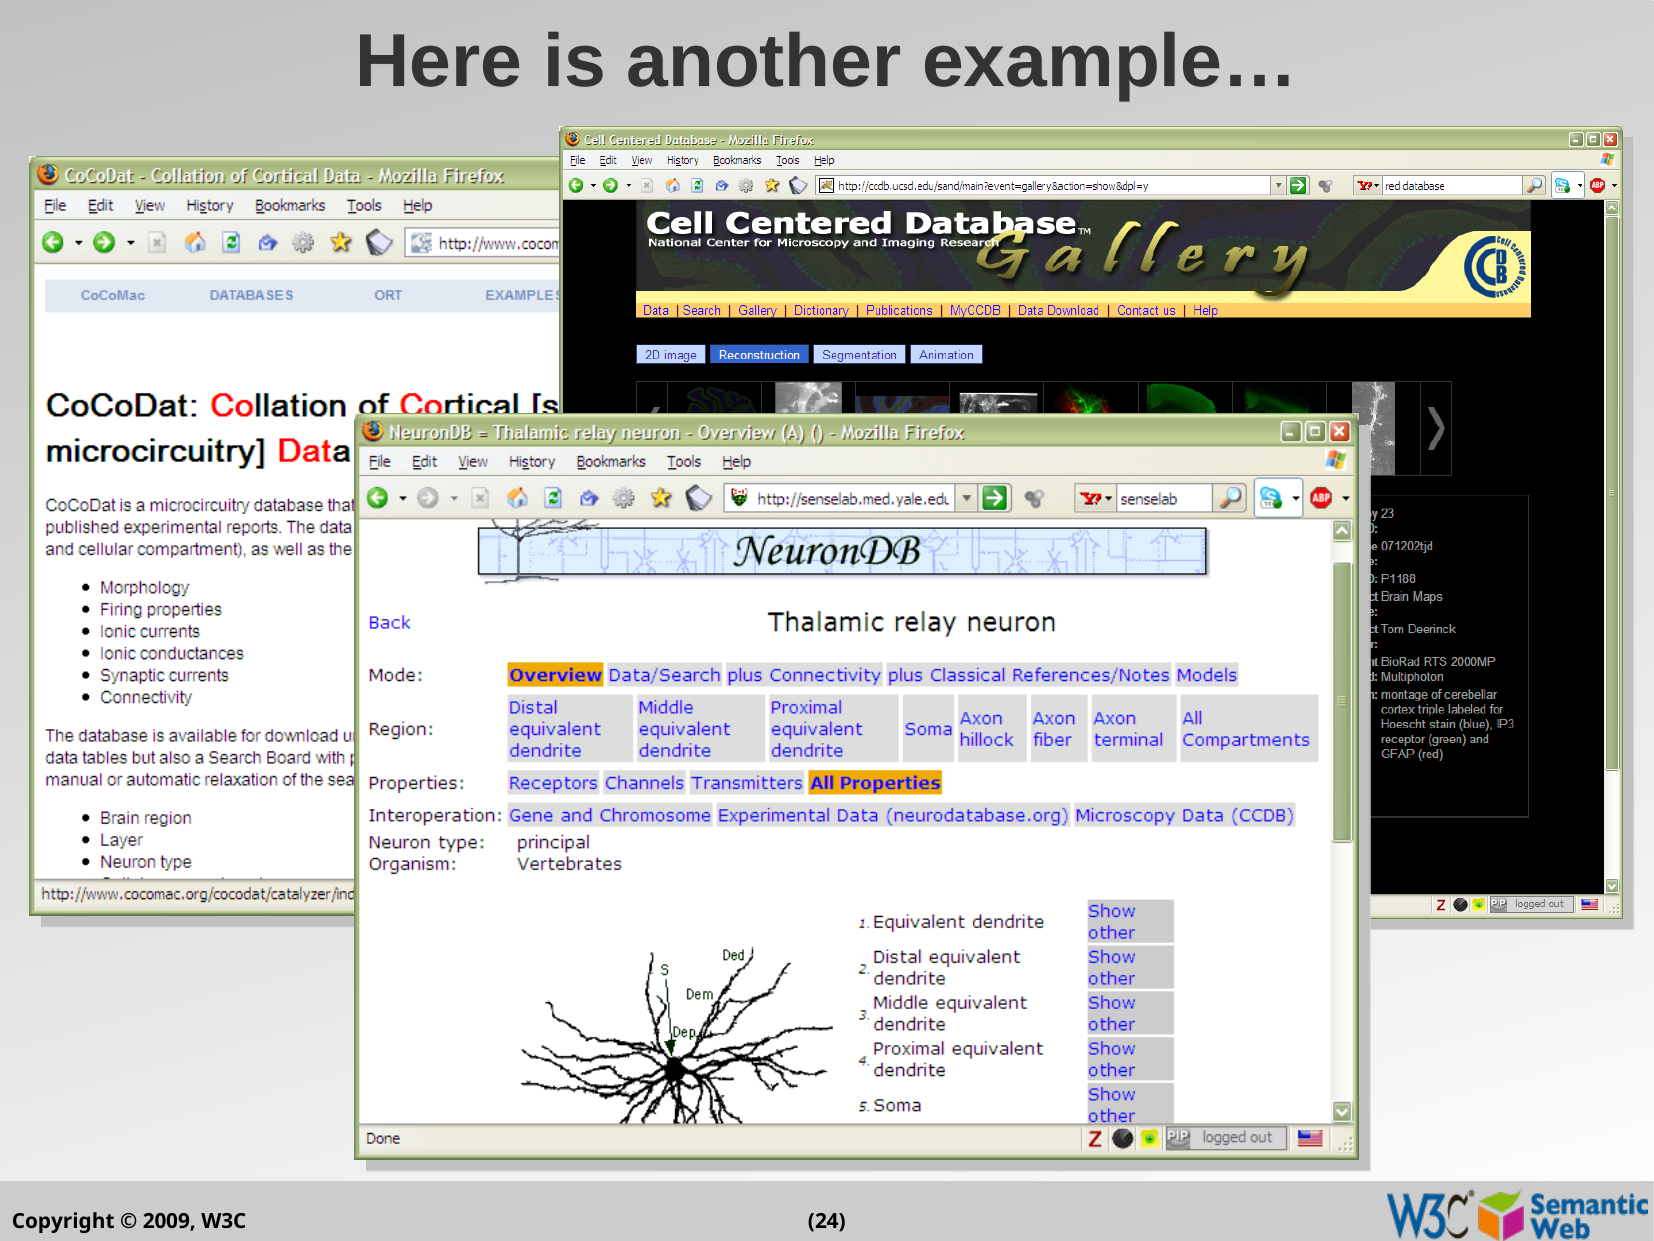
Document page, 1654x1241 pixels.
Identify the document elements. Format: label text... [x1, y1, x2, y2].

picture [1387, 1187, 1648, 1241]
picture [29, 126, 1623, 1160]
title Here is another example… [0, 0, 1654, 119]
